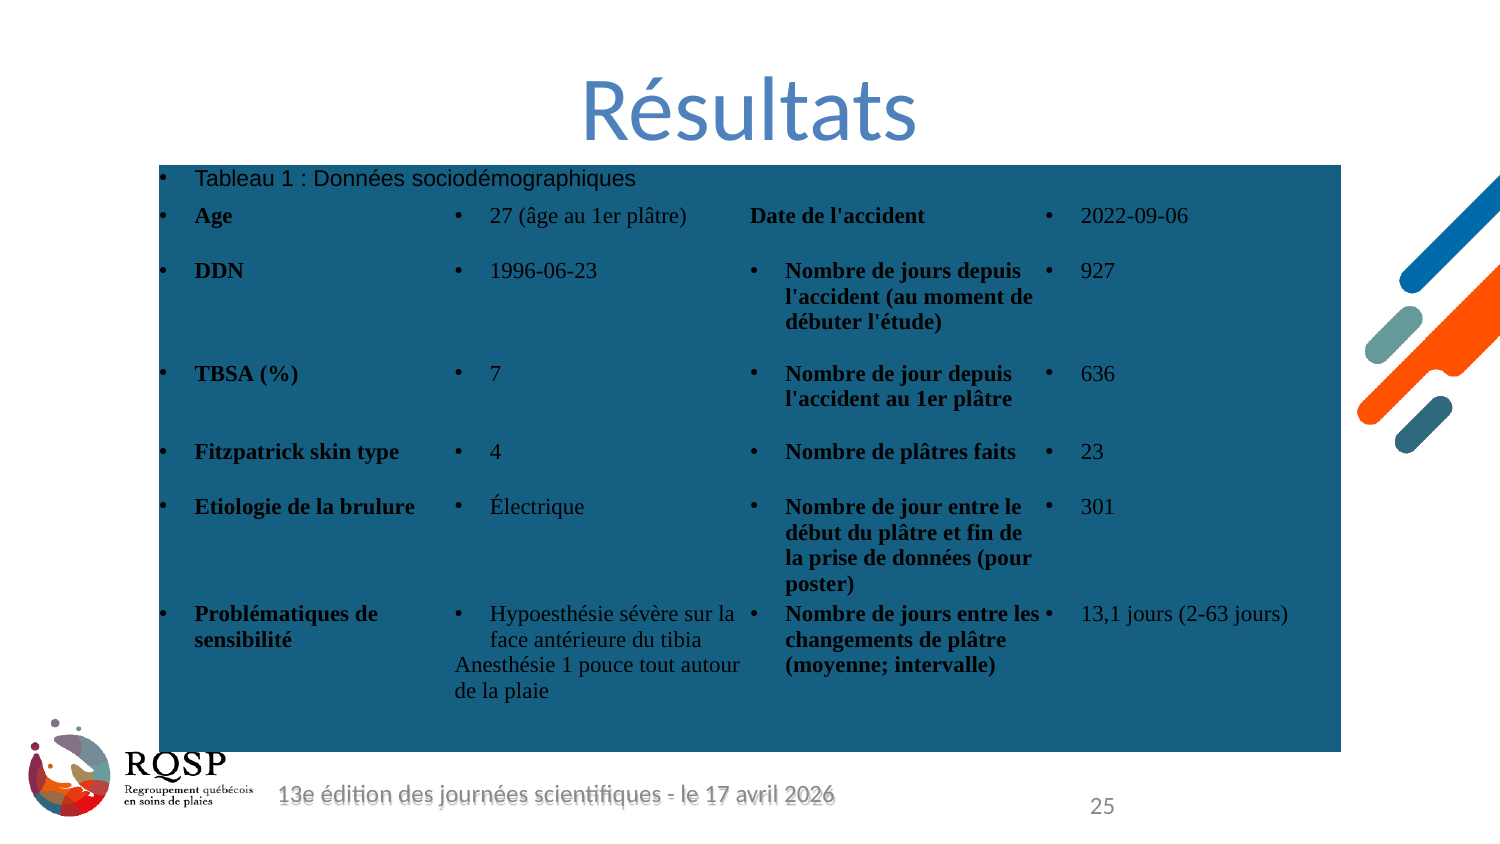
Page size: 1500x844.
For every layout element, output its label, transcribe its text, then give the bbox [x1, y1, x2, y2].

table_cell 2022-09-06 [1045, 203, 1341, 258]
table_cell 27 (âge au 1er plâtre) [455, 203, 750, 258]
table_cell 927 [1045, 258, 1341, 361]
table_cell Nombre de jours entre les changements de plâtre (moyenne; intervalle) [750, 601, 1045, 752]
table_cell Nombre de jour depuis l'accident au 1er plâtre [750, 361, 1045, 439]
table_cell Problématiques de sensibilité [159, 601, 455, 752]
table_cell Age [159, 203, 455, 258]
table_cell 23 [1045, 439, 1341, 494]
table_cell Fitzpatrick skin type [159, 439, 455, 494]
table_cell Nombre de jours depuis l'accident (au moment de débuter l'étude) [750, 258, 1045, 361]
table_header Tableau 1 : Données sociodémographiques [159, 165, 1341, 203]
table_cell Électrique [455, 494, 750, 601]
text_box [1074, 782, 1426, 828]
table_cell TBSA (%) [159, 361, 455, 439]
table_cell 301 [1045, 494, 1341, 601]
title Résultats [75, 33, 1426, 175]
table_cell Nombre de jour entre le début du plâtre et fin de la prise de données (pour poster) [750, 494, 1045, 601]
table_cell Hypoesthésie sévère sur la face antérieure du tibia Anesthésie 1 pouce tout autour de la plaie [455, 601, 750, 752]
table_cell 7 [455, 361, 750, 439]
table_cell Date de l'accident [750, 203, 1045, 258]
table_cell 636 [1045, 361, 1341, 439]
table_cell 1996-06-23 [455, 258, 750, 361]
table_cell Nombre de plâtres faits [750, 439, 1045, 494]
table_cell 4 [455, 439, 750, 494]
table_cell 13,1 jours (2-63 jours) [1045, 601, 1341, 752]
table_cell Etiologie de la brulure [159, 494, 455, 601]
table_cell DDN [159, 258, 455, 361]
